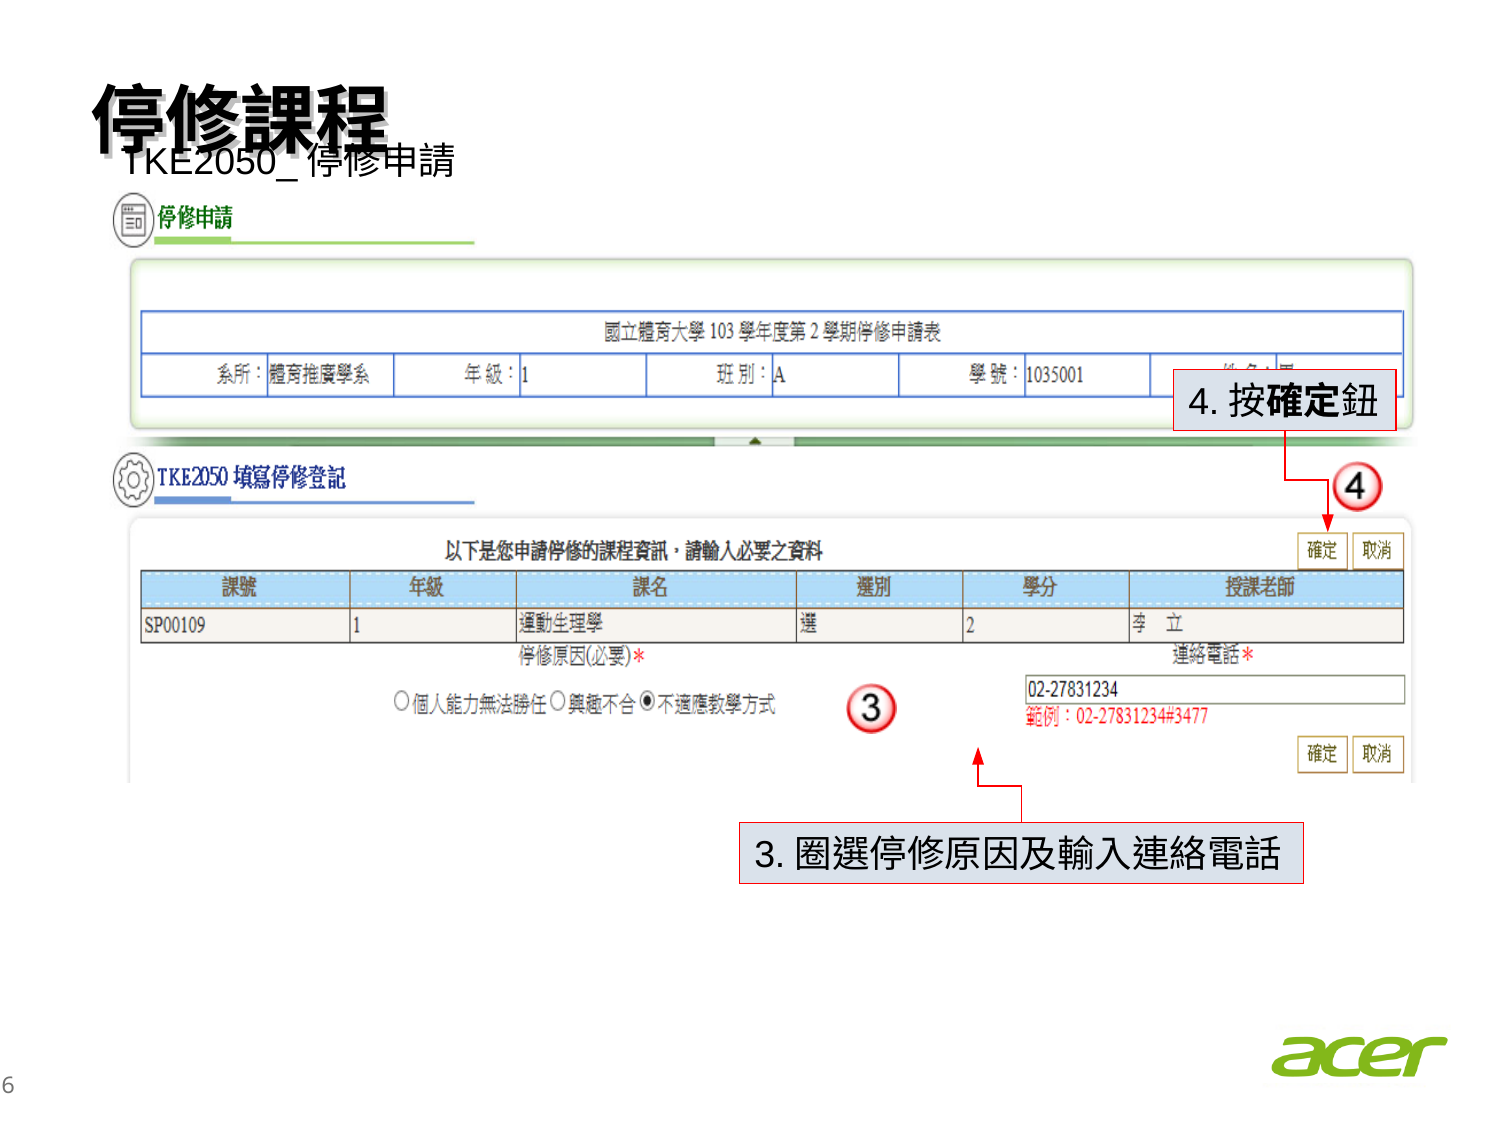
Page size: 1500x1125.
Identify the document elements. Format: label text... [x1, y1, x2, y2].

picture [105, 190, 1418, 783]
title 停修課程 [75, 6, 1426, 153]
text_box TKE2050_停修申請 [105, 129, 467, 191]
text_box 4.按確定鈕 [1173, 369, 1397, 431]
text_box 3.圈選停修原因及輸入連絡電話 [739, 822, 1304, 884]
text_box [0, 1056, 140, 1117]
